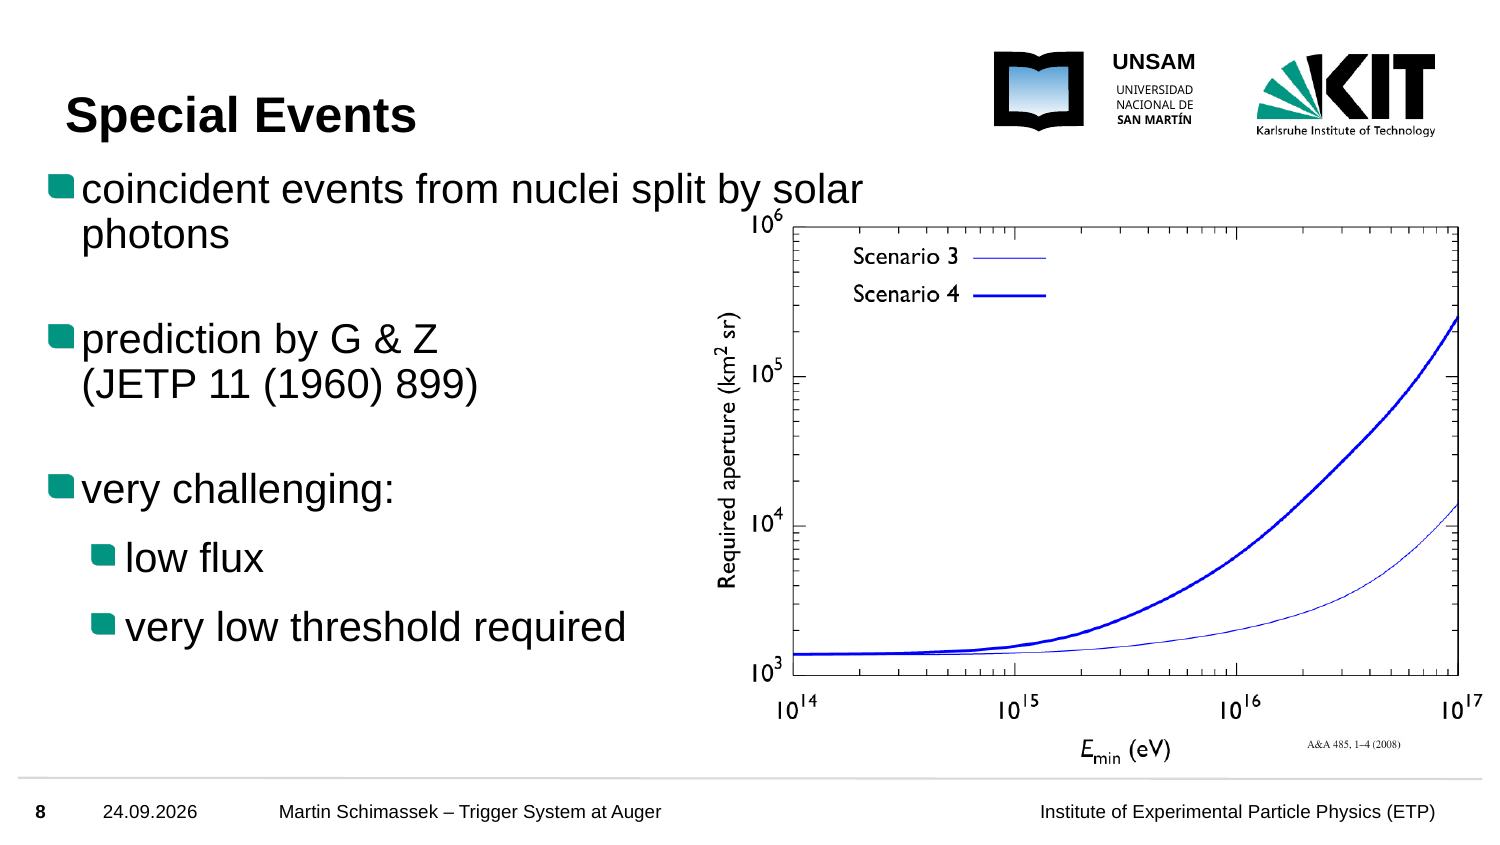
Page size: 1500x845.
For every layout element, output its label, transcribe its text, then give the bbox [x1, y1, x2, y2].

title Special Events [64, 48, 1192, 144]
slide_number <number> [35, 778, 89, 844]
slide_number 01.11.2021 [102, 778, 272, 844]
list coincident events from nuclei split by solar photons prediction by G & Z (JETP 11 (1960) 899) very challenging: low flux very low threshold required [47, 167, 898, 703]
picture [1257, 54, 1435, 137]
picture [704, 206, 1494, 774]
